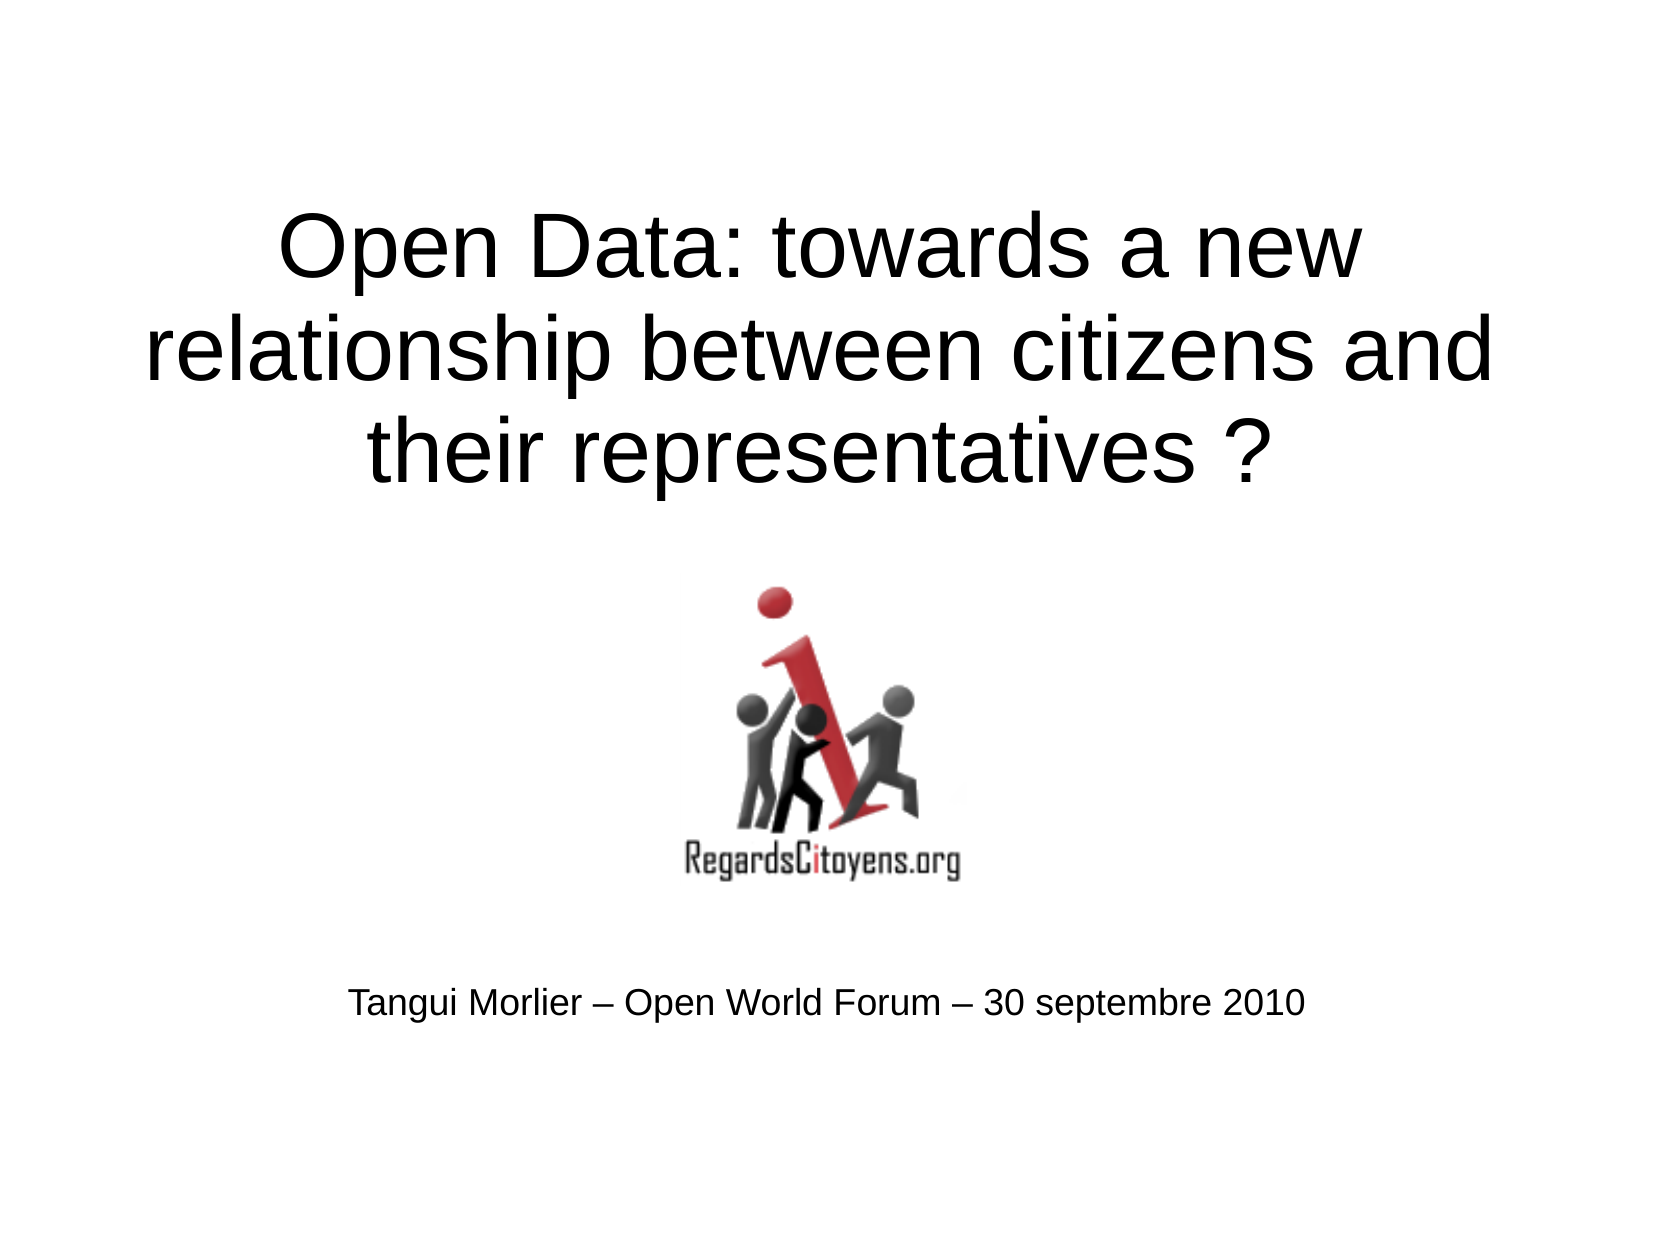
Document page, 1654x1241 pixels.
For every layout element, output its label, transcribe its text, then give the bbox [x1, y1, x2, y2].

title Open Data: towards a new relationship between citizens and their representatives ? [76, 188, 1565, 508]
text_box Tangui Morlier – Open World Forum – 30 septembre 2010 [0, 974, 1654, 1032]
picture [679, 573, 967, 886]
